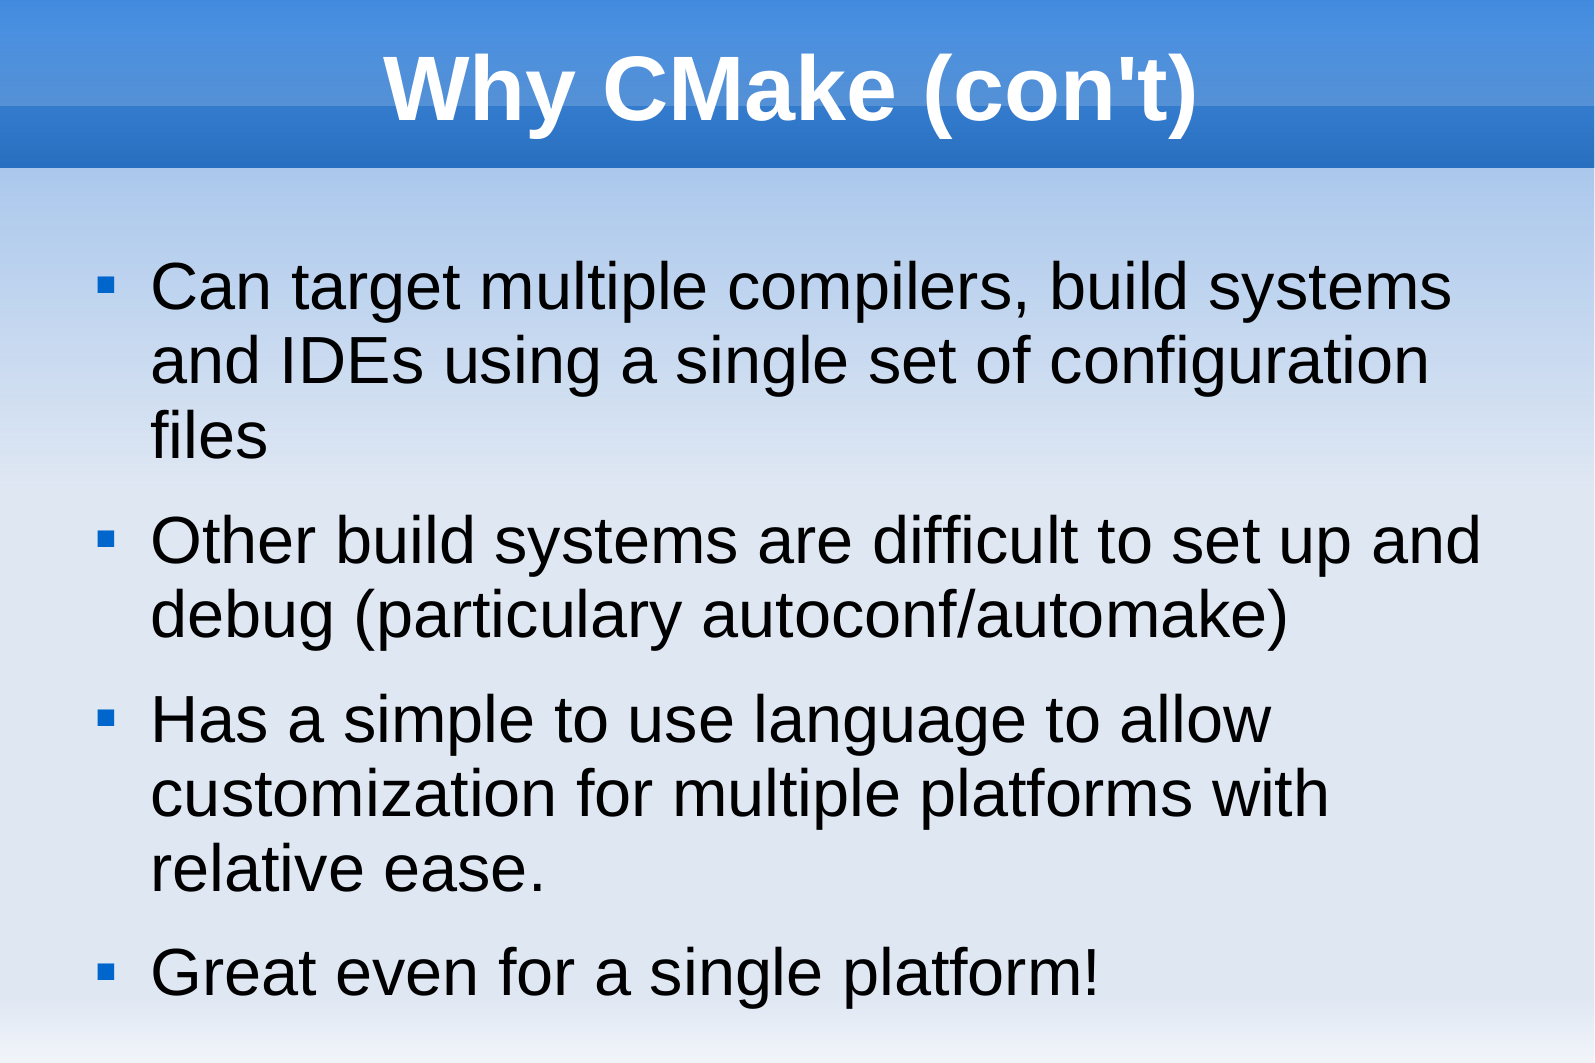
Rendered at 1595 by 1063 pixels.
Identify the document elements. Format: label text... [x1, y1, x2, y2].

title Why CMake (con't) [74, 0, 1510, 178]
picture [0, 0, 1595, 1063]
list Can target multiple compilers, build systems and IDEs using a single set of configuration files Other build systems are difficult to set up and debug (particulary autoconf/automake) Has a simple to use language to allow customization for multiple platforms with relative ease. Great even for a single platform! [79, 248, 1515, 1011]
